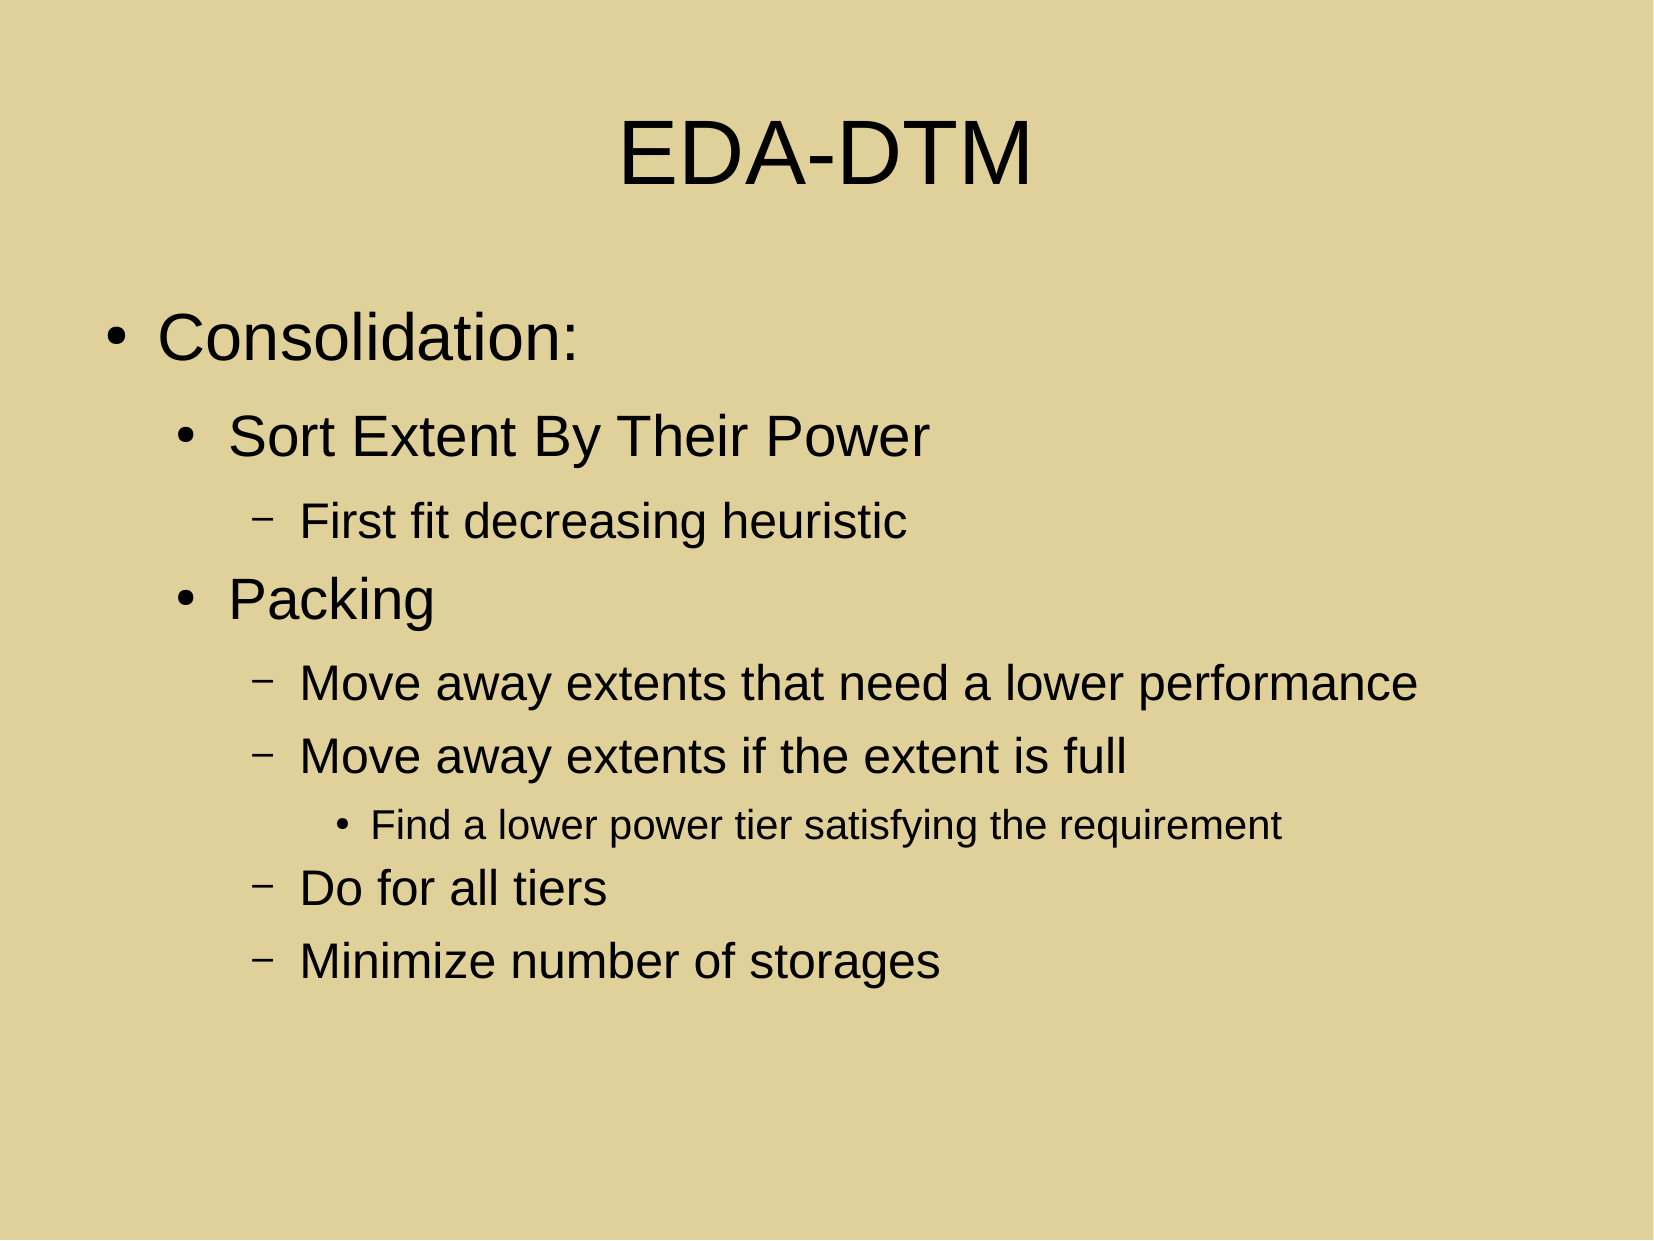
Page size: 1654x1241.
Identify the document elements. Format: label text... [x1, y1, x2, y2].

list Consolidation: Sort Extent By Their Power First fit decreasing heuristic Packing Move away extents that need a lower performance Move away extents if the extent is full Find a lower power tier satisfying the requirement Do for all tiers Minimize number of storages [86, 300, 1576, 1119]
title EDA-DTM [82, 49, 1571, 257]
